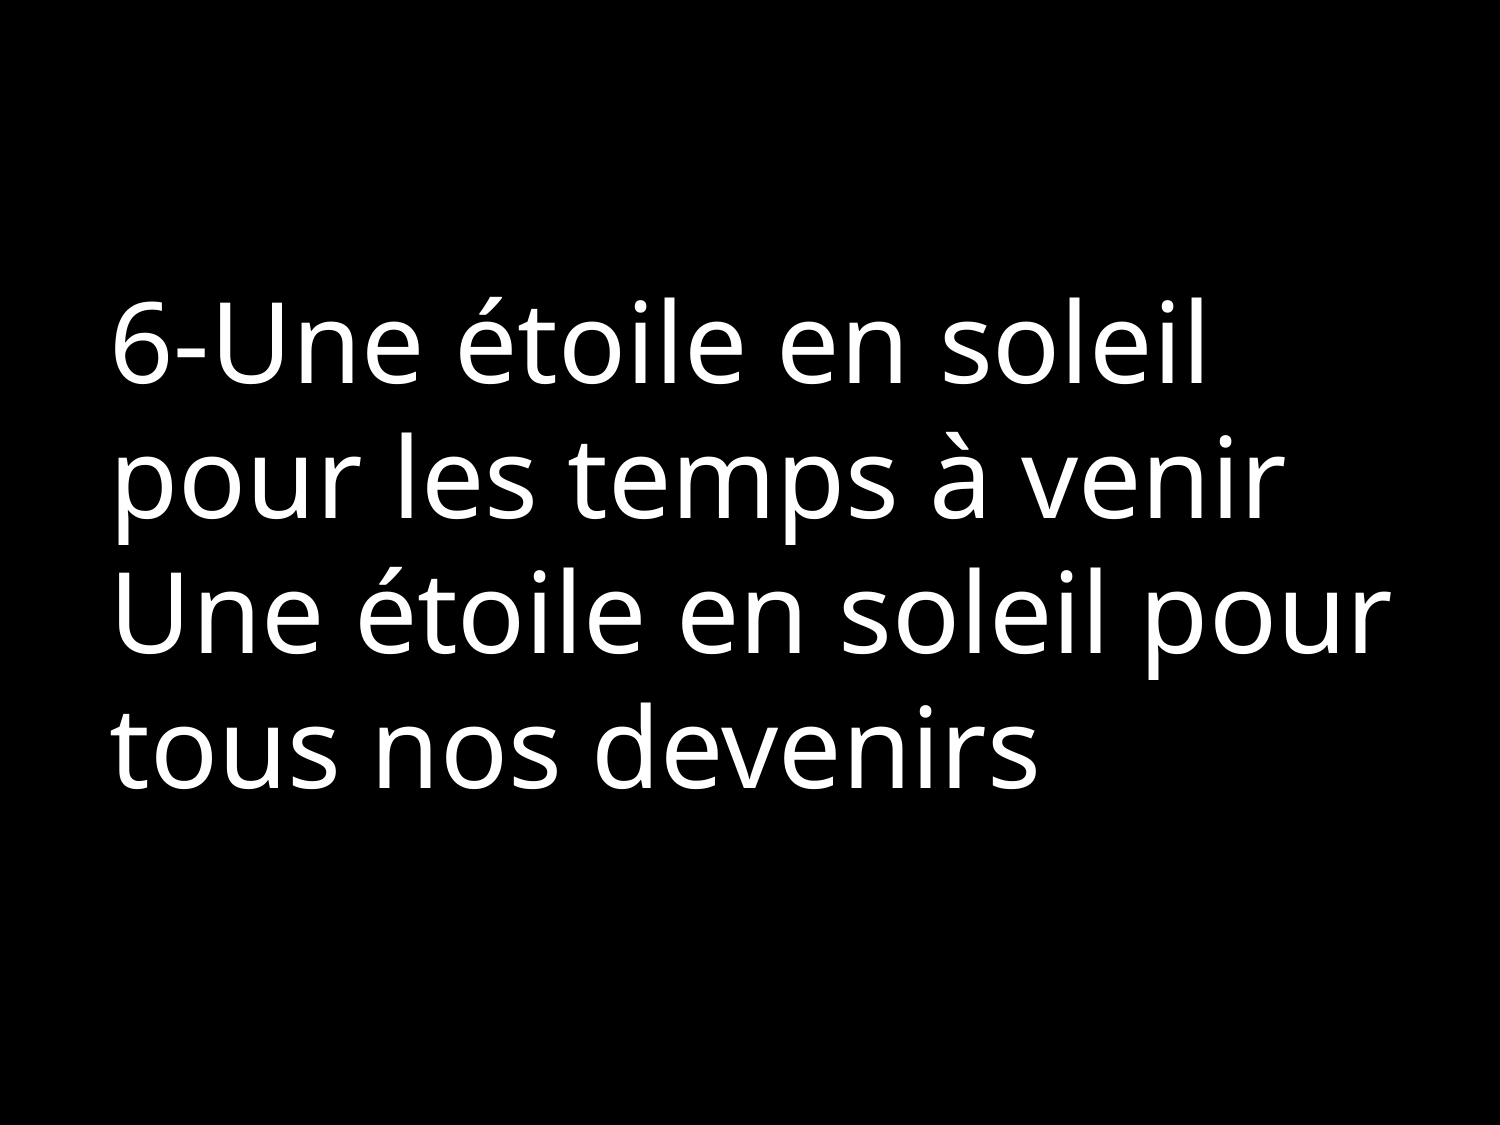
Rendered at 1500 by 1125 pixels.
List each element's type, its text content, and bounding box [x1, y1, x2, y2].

list 6-Une étoile en soleil pour les temps à venir Une étoile en soleil pour tous nos devenirs [75, 263, 1430, 1028]
